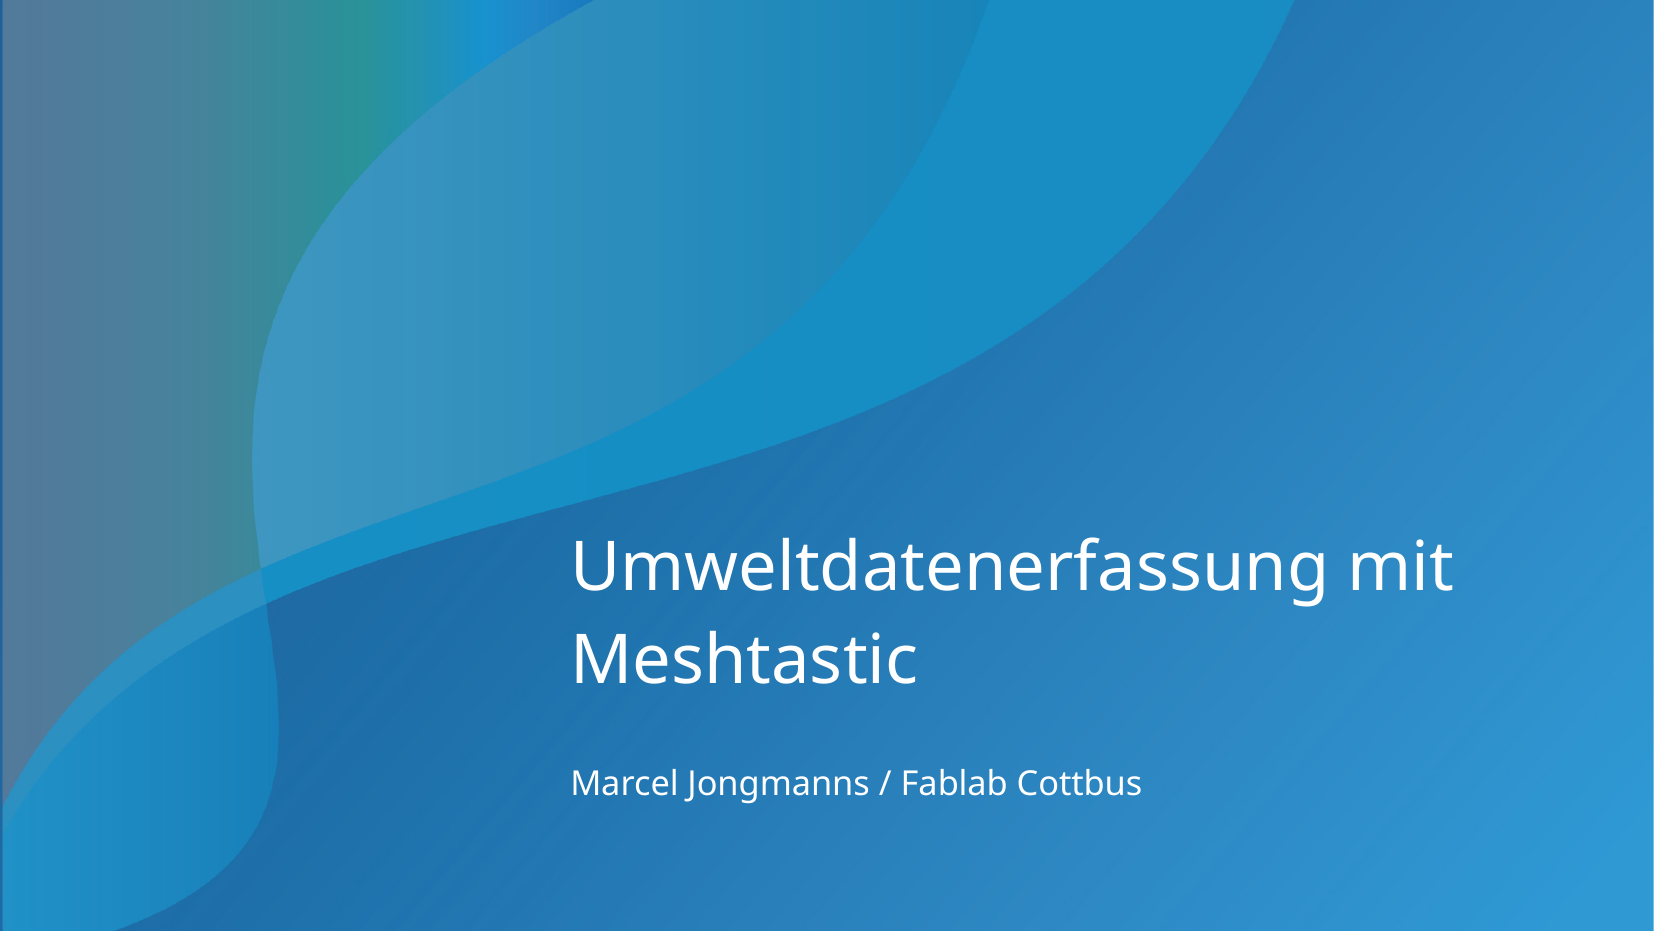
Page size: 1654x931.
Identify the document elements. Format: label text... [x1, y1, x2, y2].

picture [0, 0, 1654, 931]
title Umweltdatenerfassung mit Meshtastic [570, 523, 1497, 697]
subtitle Marcel Jongmanns / Fablab Cottbus [570, 747, 1501, 816]
